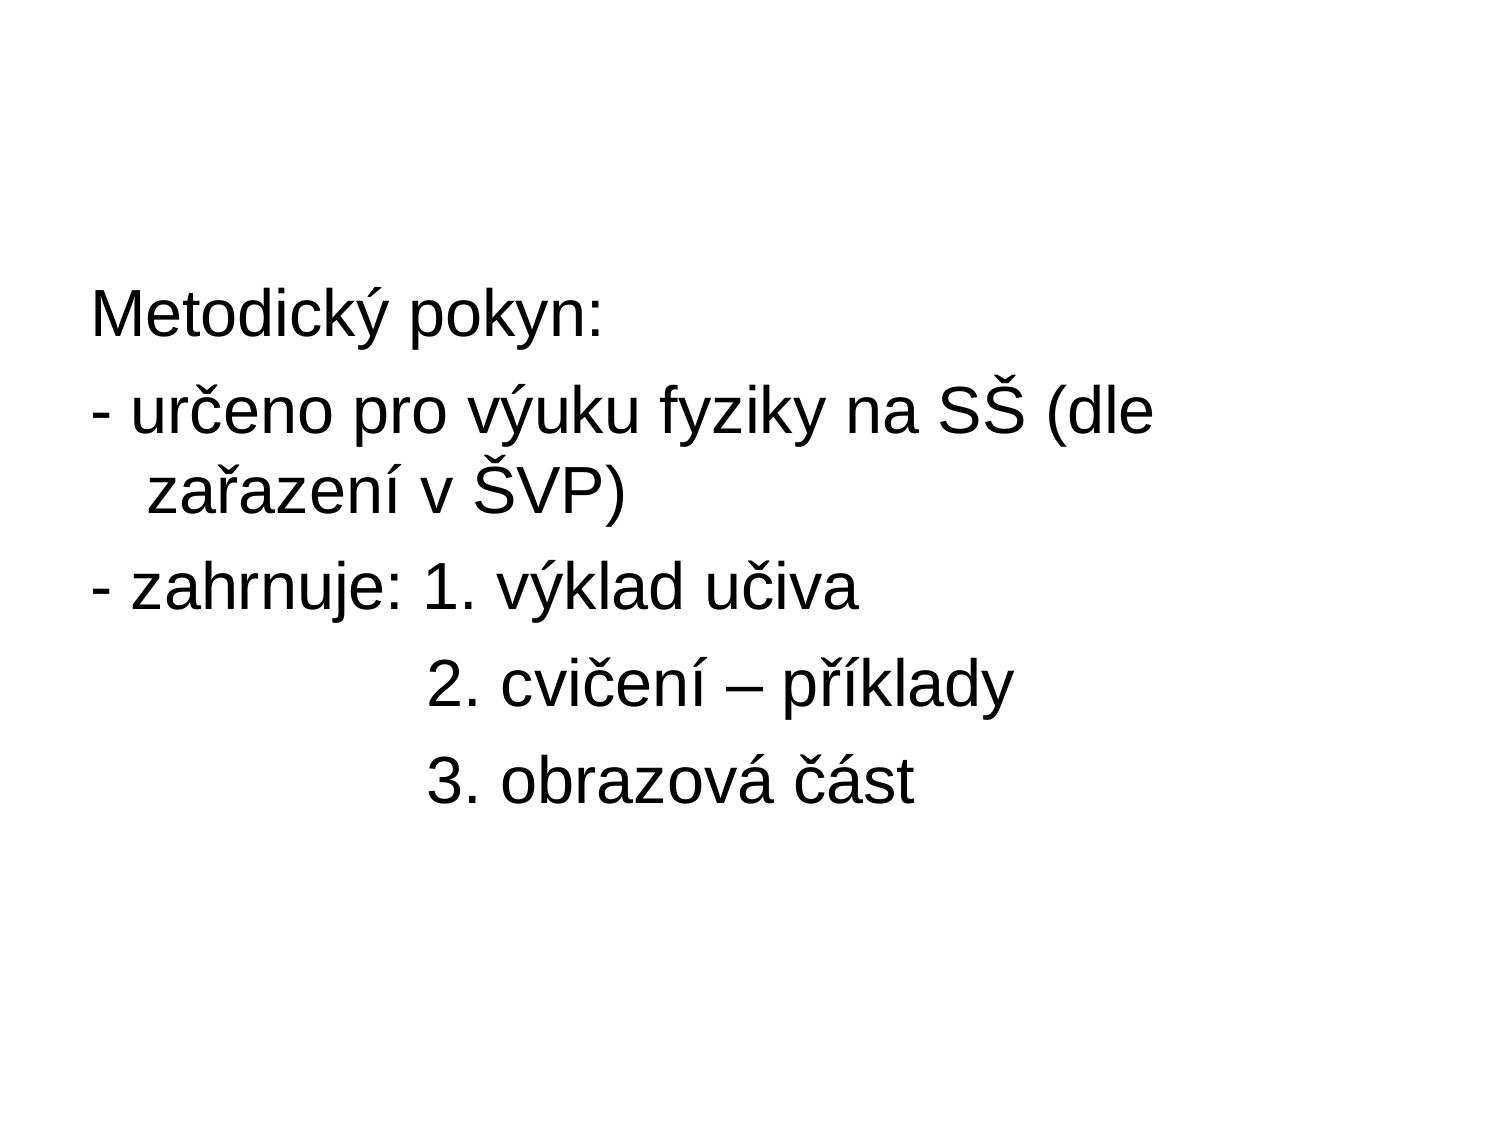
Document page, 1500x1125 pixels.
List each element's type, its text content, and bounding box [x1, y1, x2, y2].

list Metodický pokyn: - určeno pro výuku fyziky na SŠ (dle zařazení v ŠVP) - zahrnuje: 1. výklad učiva 2. cvičení – příklady 3. obrazová část [75, 262, 1426, 1018]
